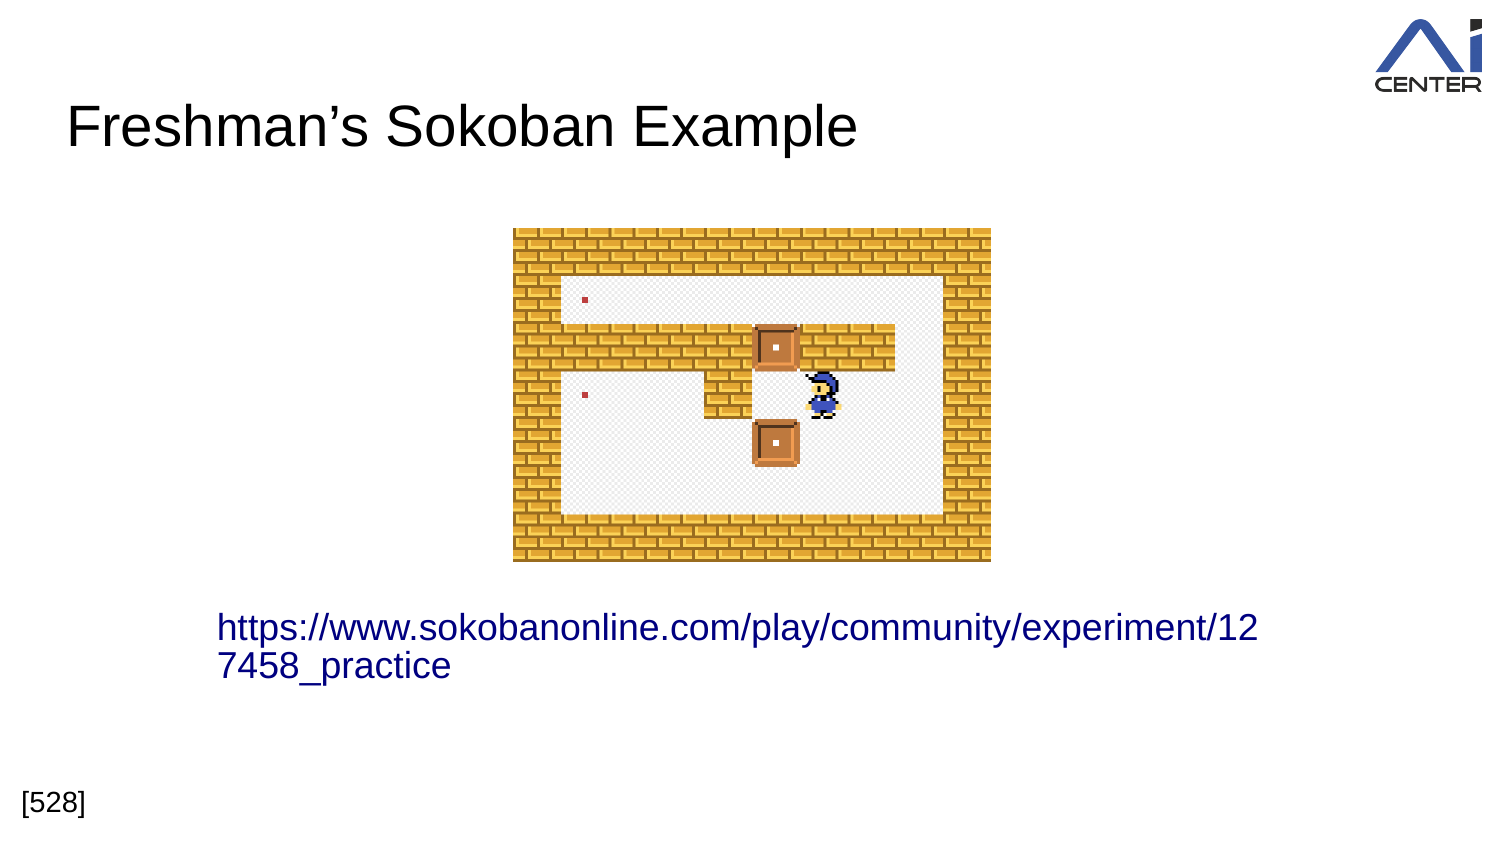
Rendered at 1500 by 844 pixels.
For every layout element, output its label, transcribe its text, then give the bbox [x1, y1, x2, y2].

picture [1375, 19, 1482, 92]
picture [482, 207, 1018, 579]
text_box [528] [6, 768, 104, 840]
title Freshman’s Sokoban Example [51, 72, 1449, 167]
text_box https://www.sokobanonline.com/play/community/experiment/127458_practice [201, 588, 1280, 771]
